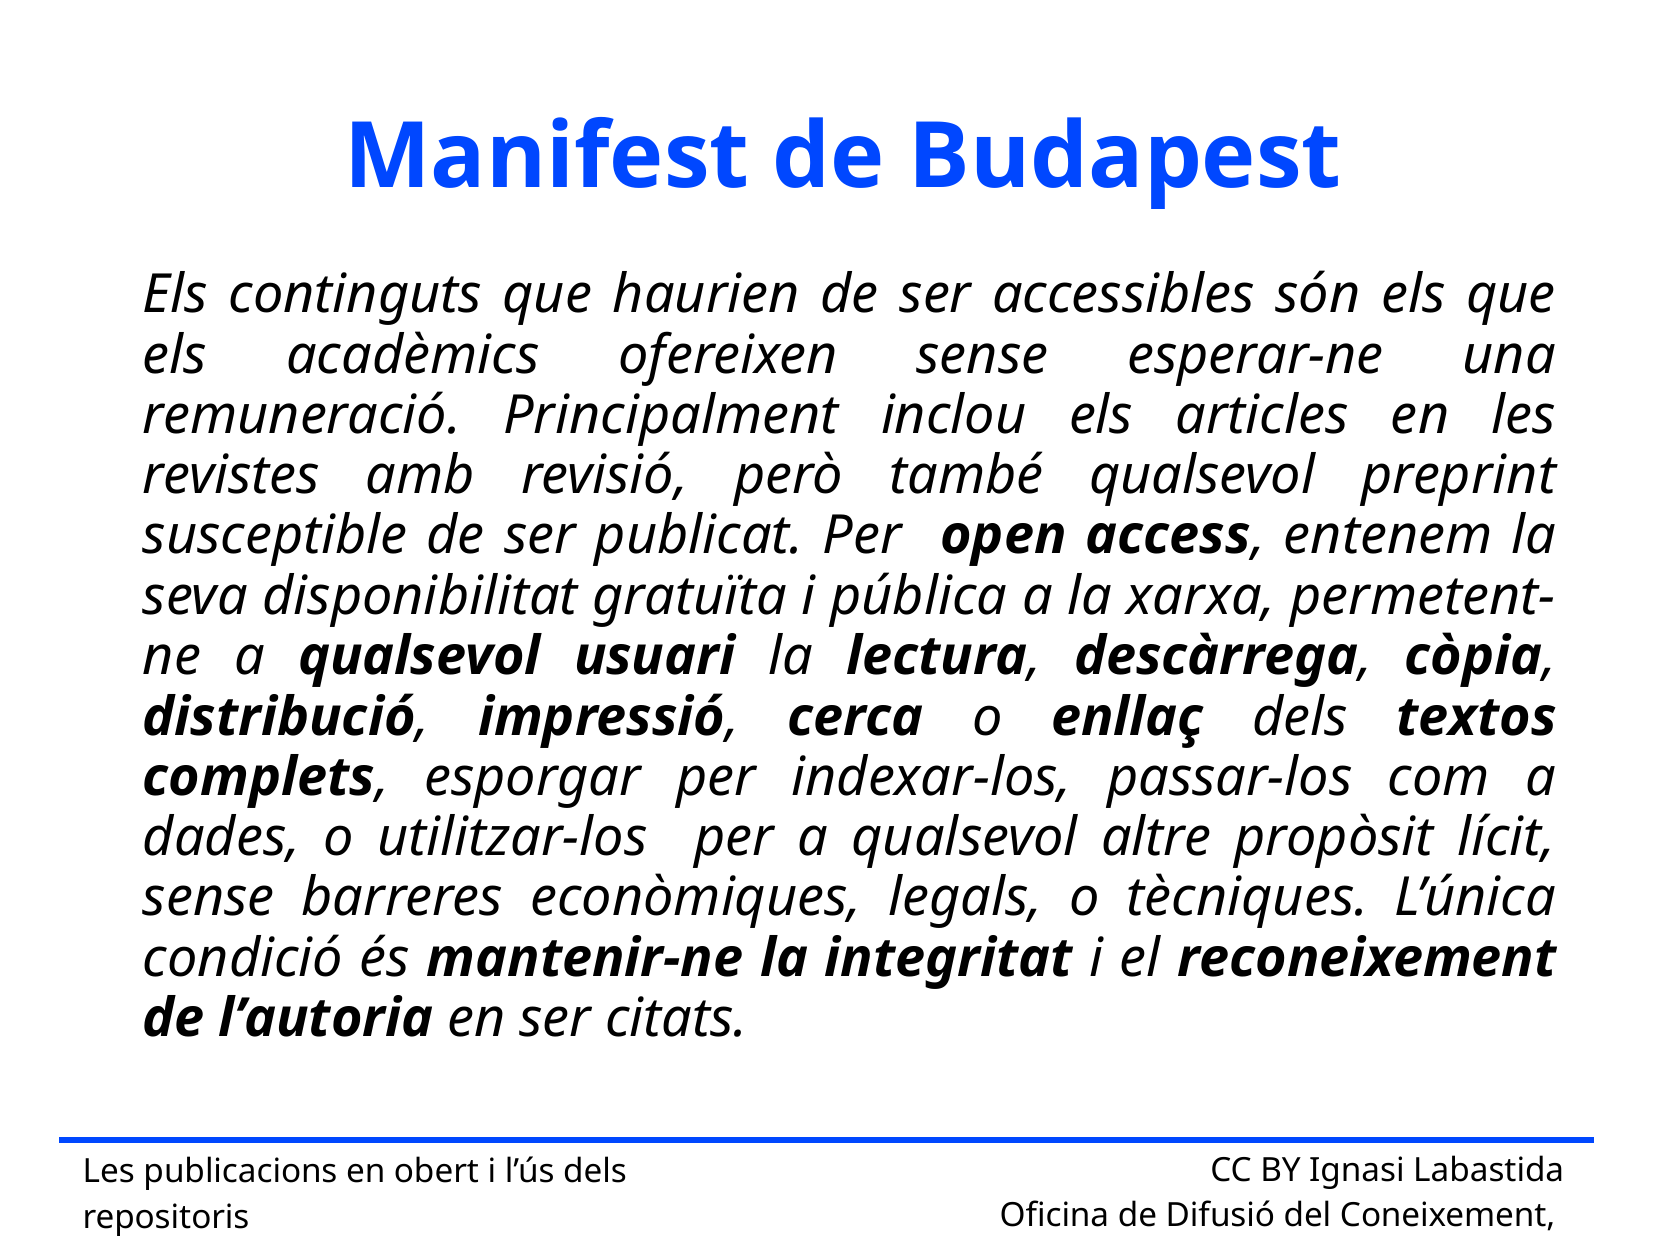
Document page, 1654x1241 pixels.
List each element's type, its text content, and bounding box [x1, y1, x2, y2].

list Els continguts que haurien de ser accessibles són els que els acadèmics ofereixen sense esperar-ne una remuneració. Principalment inclou els articles en les revistes amb revisió, però també qualsevol preprint susceptible de ser publicat. Per open access, entenem la seva disponibilitat gratuïta i pública a la xarxa, permetent-ne a qualsevol usuari la lectura, descàrrega, còpia, distribució, impressió, cerca o enllaç dels textos complets, esporgar per indexar-los, passar-los com a dades, o ﻿utilitzar-los per a qualsevol altre propòsit lícit, sense barreres econòmiques, legals, o tècniques. L’única condició és mantenir-ne la integritat i el reconeixement de l’autoria en ser citats. [82, 253, 1572, 1073]
title Manifest de Budapest [82, 63, 1572, 244]
